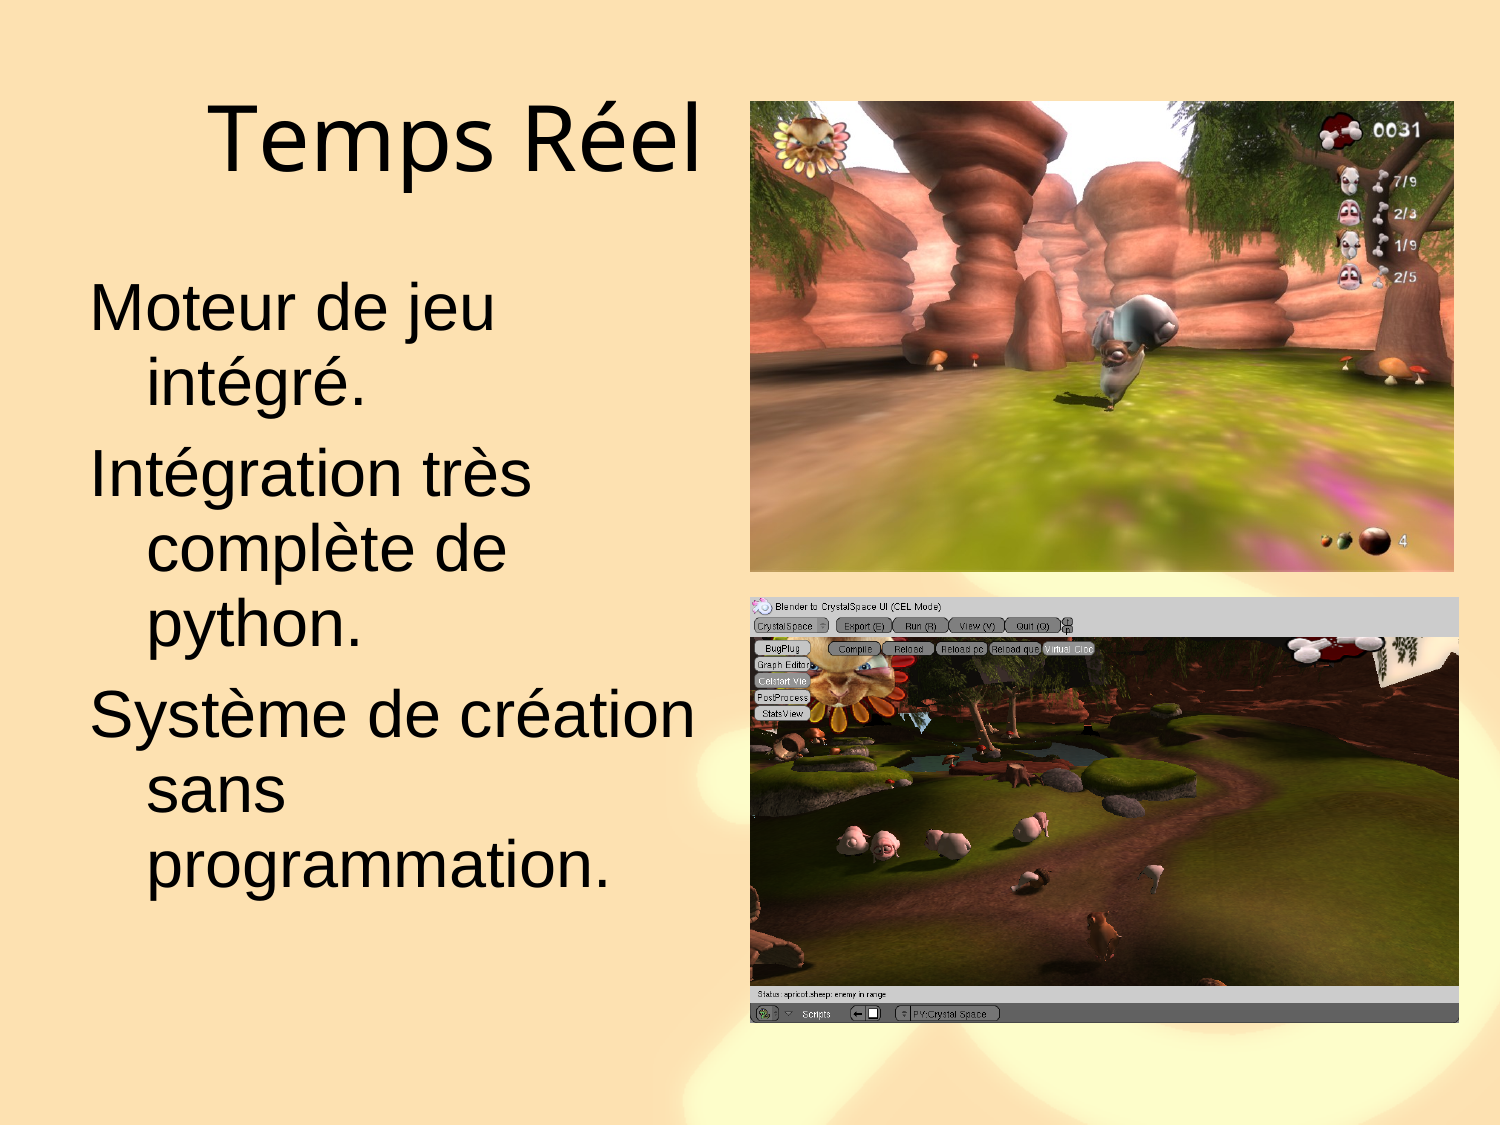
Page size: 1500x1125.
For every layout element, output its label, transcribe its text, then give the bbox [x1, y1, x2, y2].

picture [0, 0, 1500, 1125]
list Moteur de jeu intégré. Intégration très complète de python. Système de création sans programmation. [75, 262, 739, 1006]
title Temps Réel [0, 42, 1132, 231]
